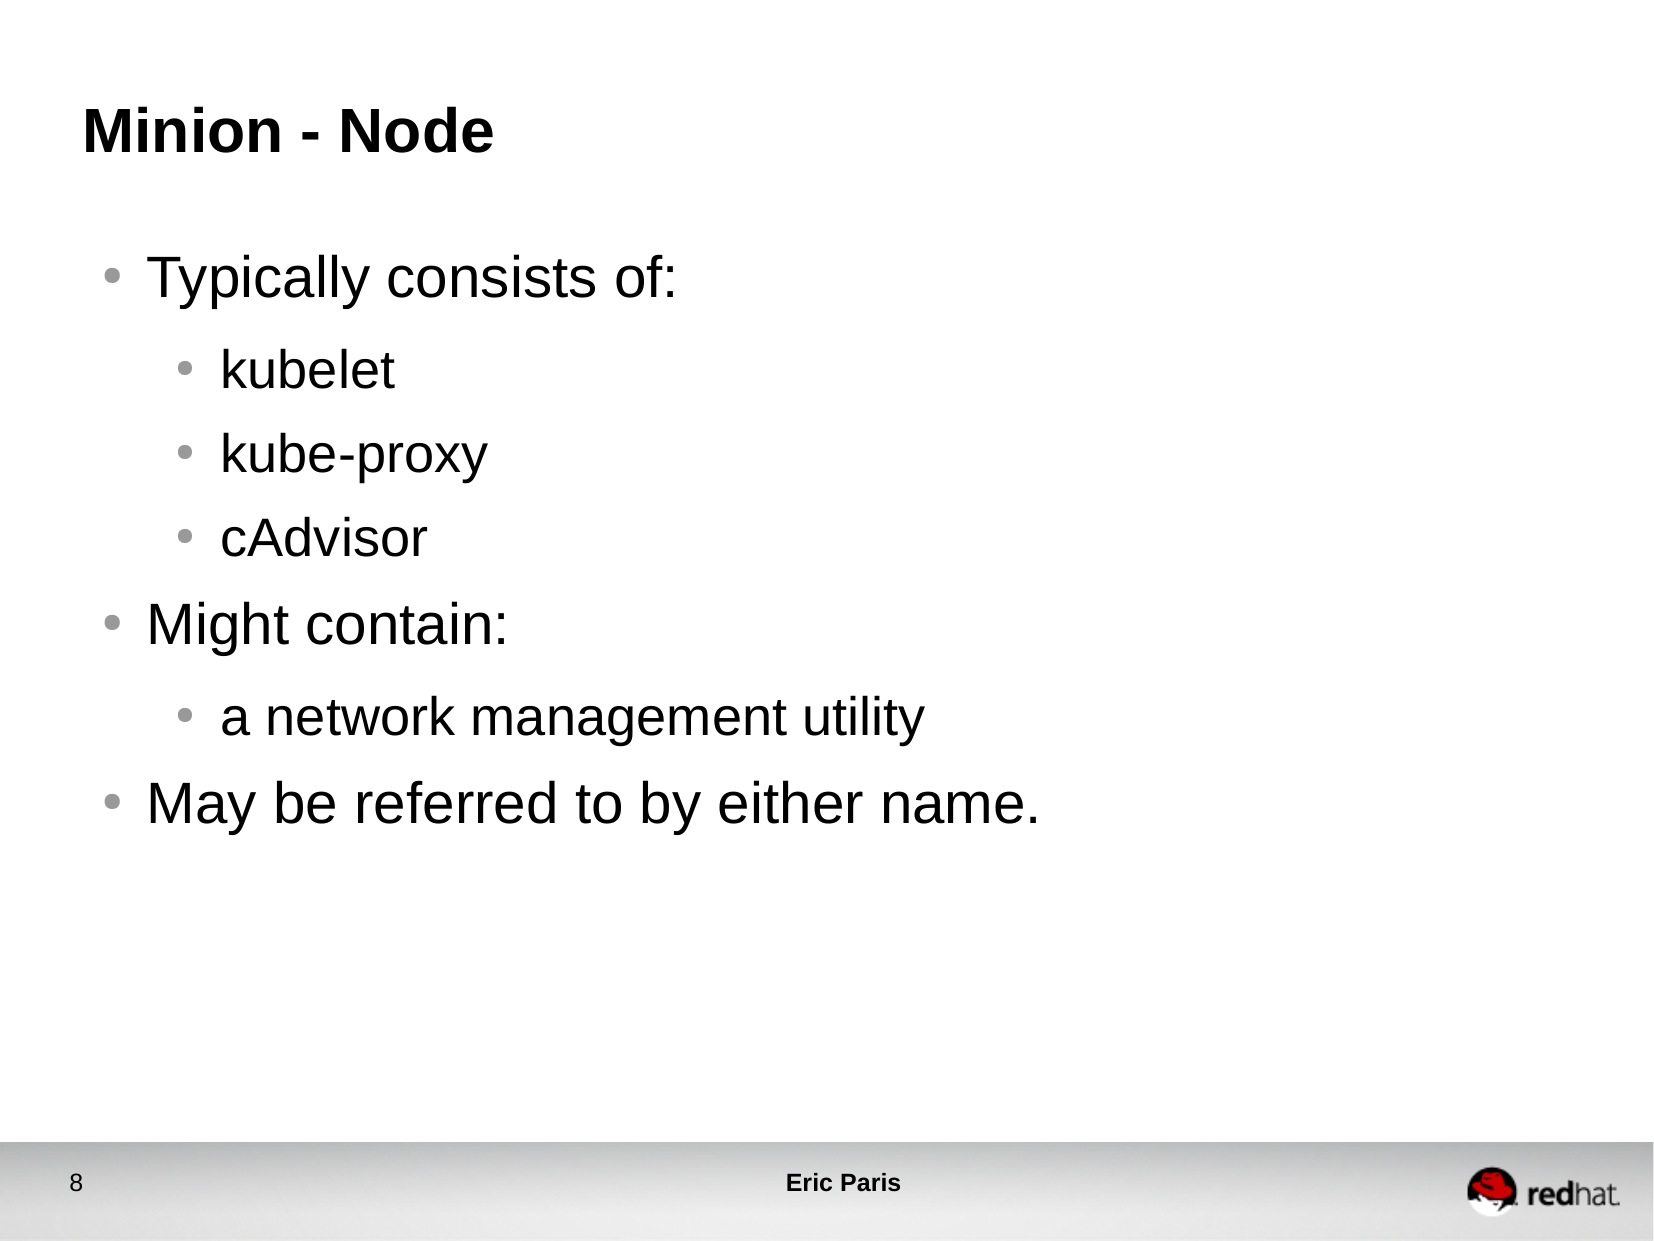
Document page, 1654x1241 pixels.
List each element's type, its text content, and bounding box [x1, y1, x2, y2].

list Typically consists of: kubelet kube-proxy cAdvisor Might contain: a network management utility May be referred to by either name. [86, 244, 1576, 1039]
title Minion - Node [82, 37, 1571, 226]
picture [0, 1142, 1654, 1241]
